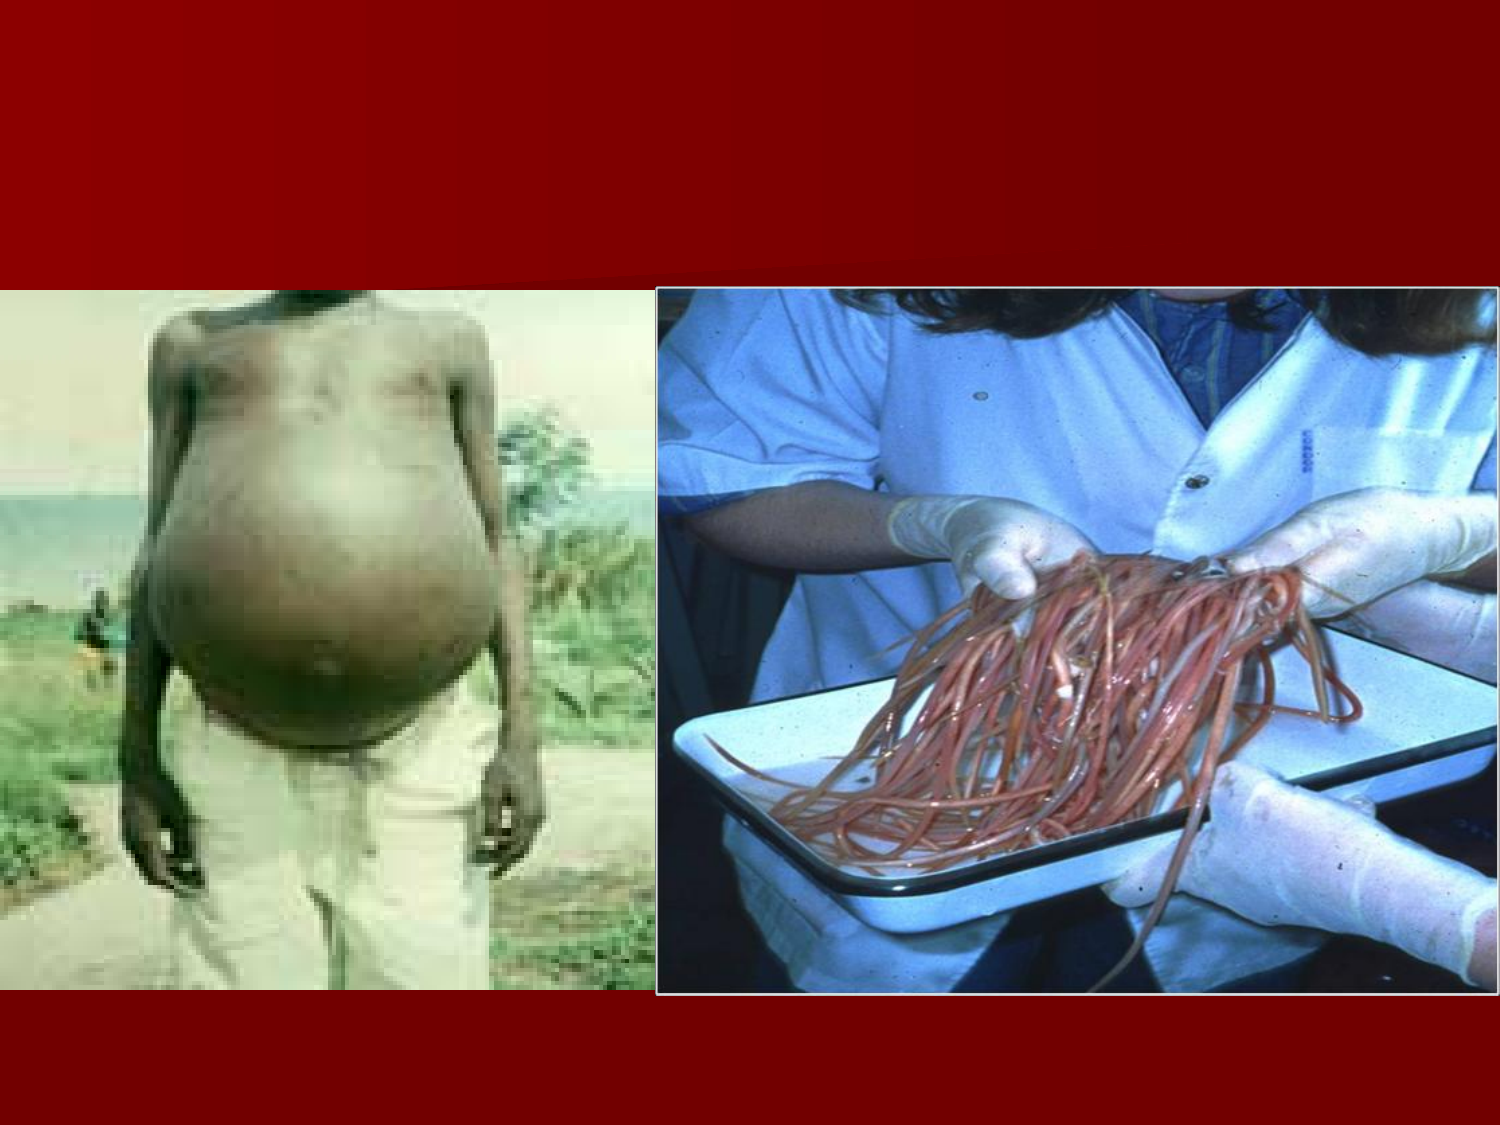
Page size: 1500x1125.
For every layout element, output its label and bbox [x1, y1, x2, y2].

picture [0, 286, 1500, 997]
